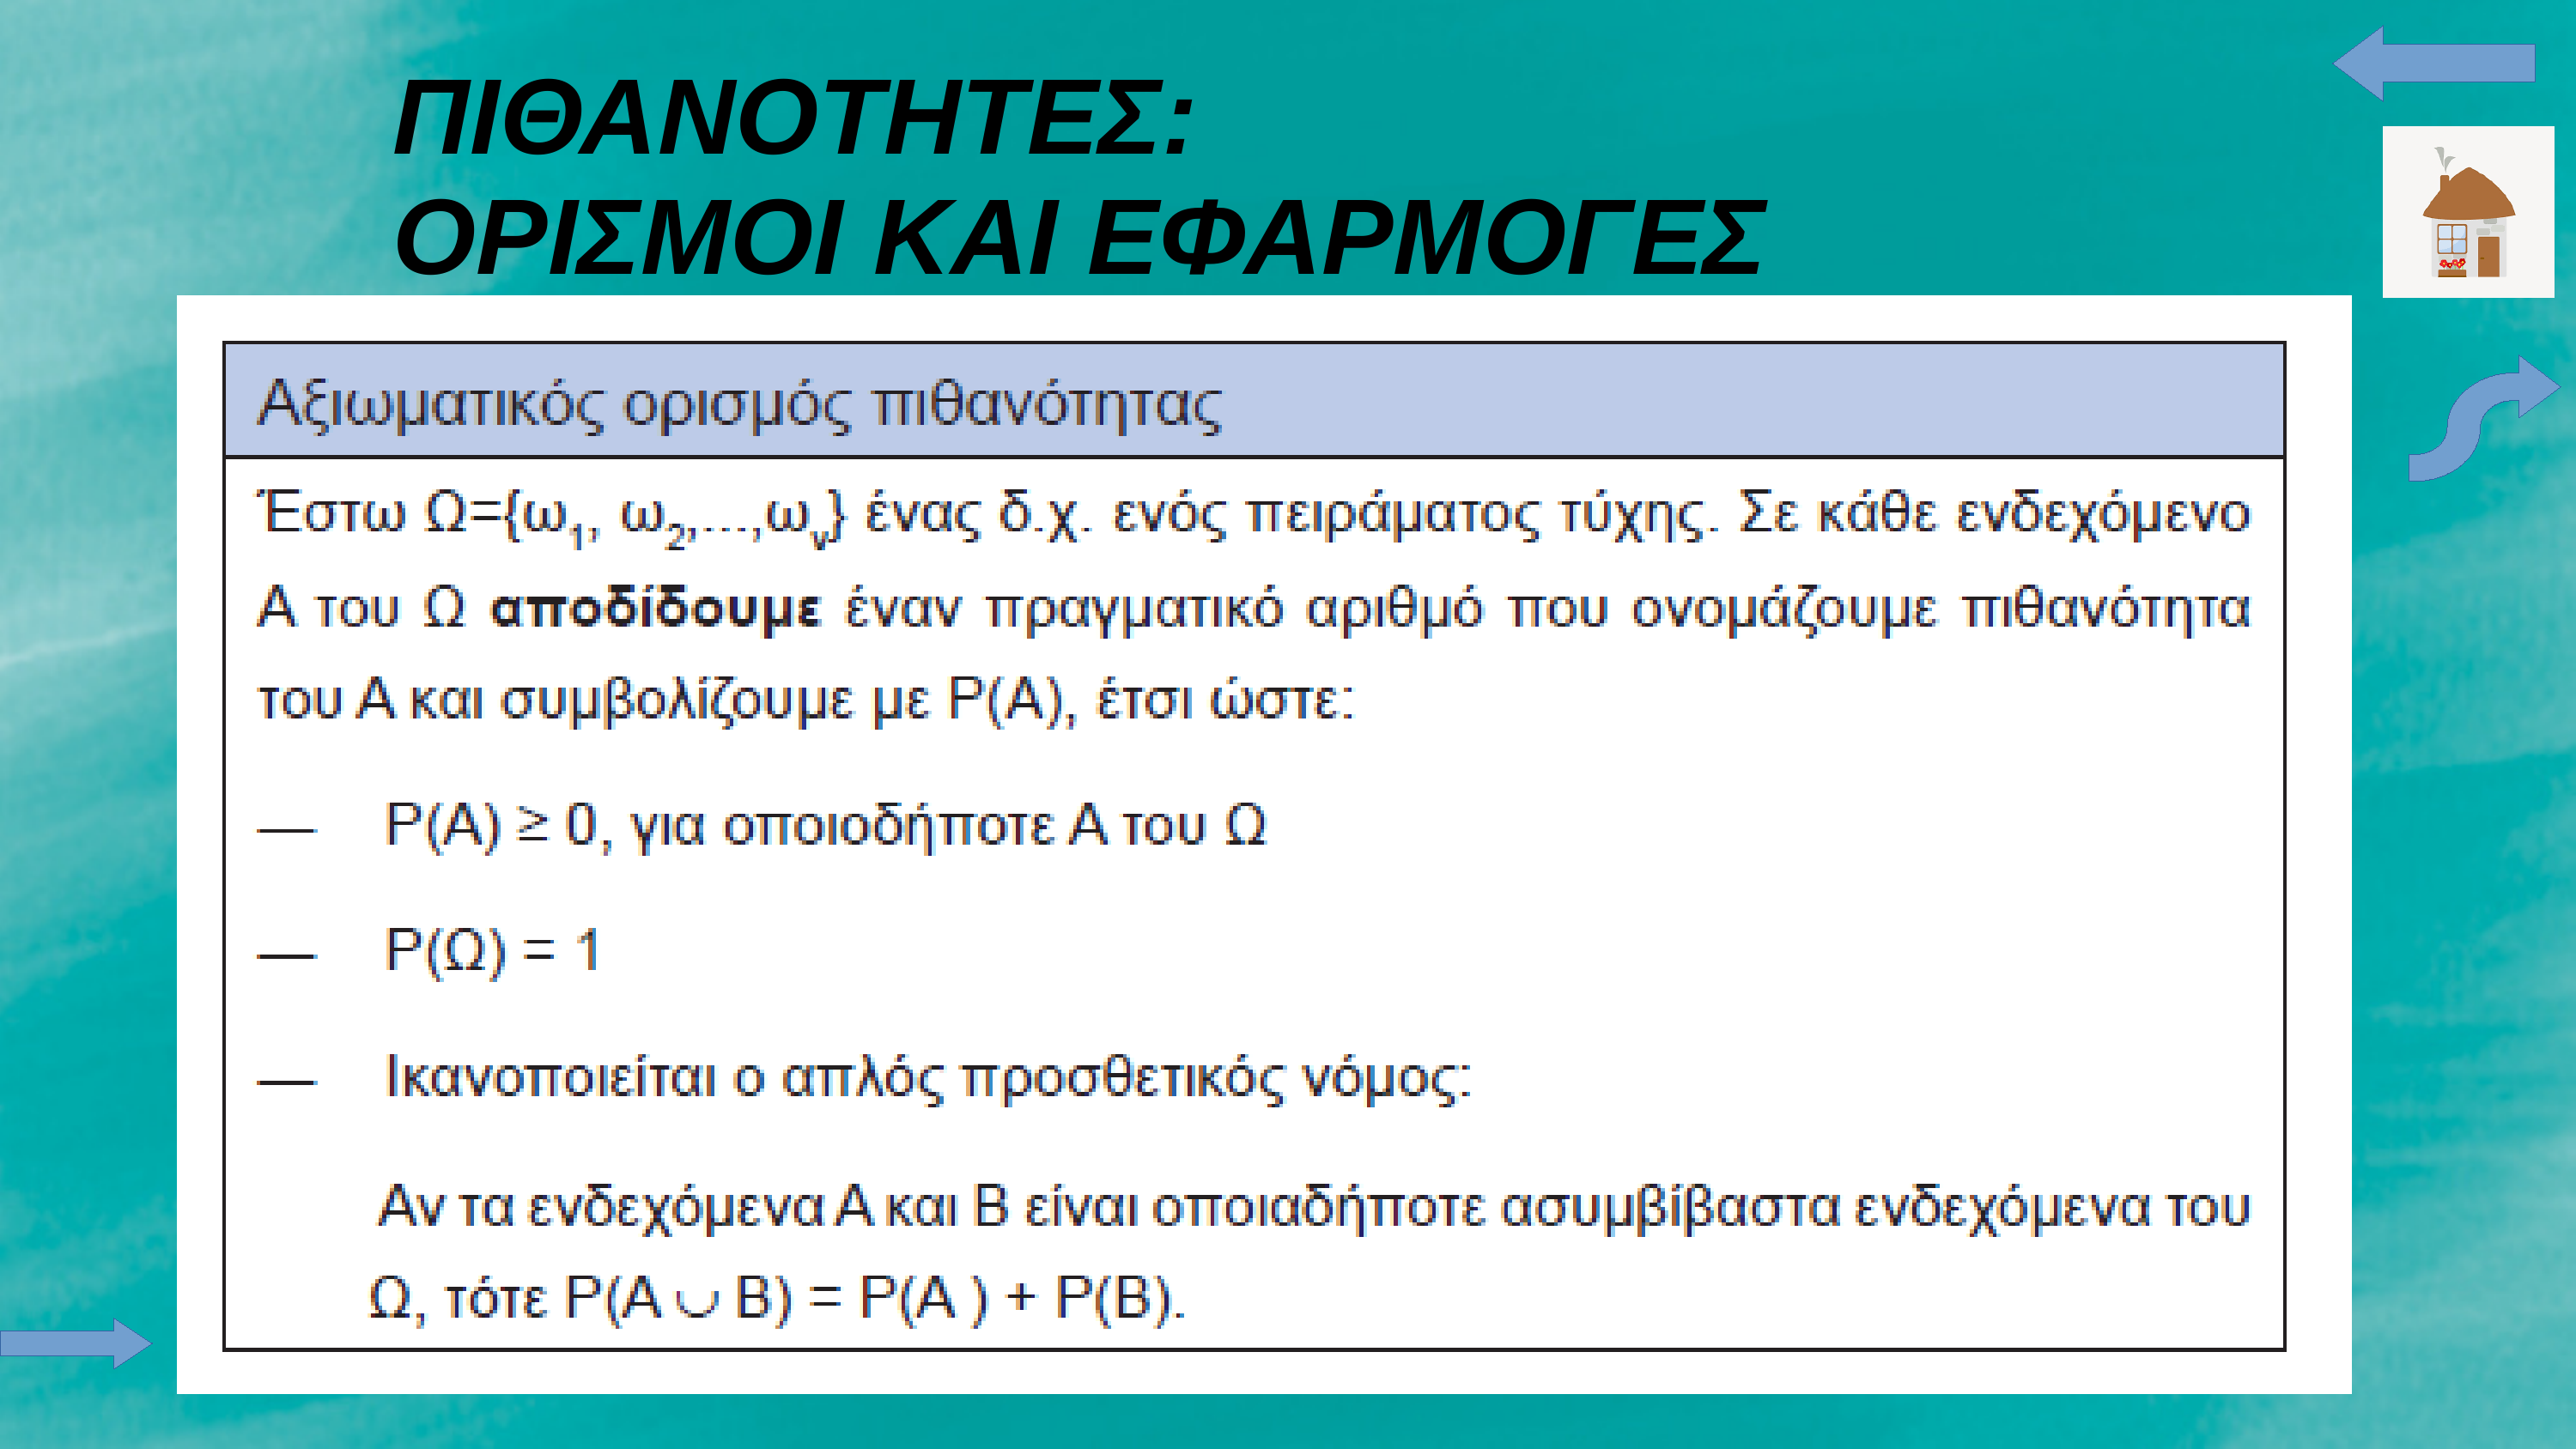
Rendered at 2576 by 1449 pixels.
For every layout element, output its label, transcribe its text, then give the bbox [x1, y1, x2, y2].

picture [2383, 126, 2555, 299]
picture [177, 295, 2352, 1395]
text_box [0, 0, 2576, 1449]
text_box ΠΙΘΑΝΟΤΗΤΕΣ: ΟΡΙΣΜΟΙ ΚΑΙ ΕΦΑΡΜΟΓΕΣ [380, 51, 1877, 295]
